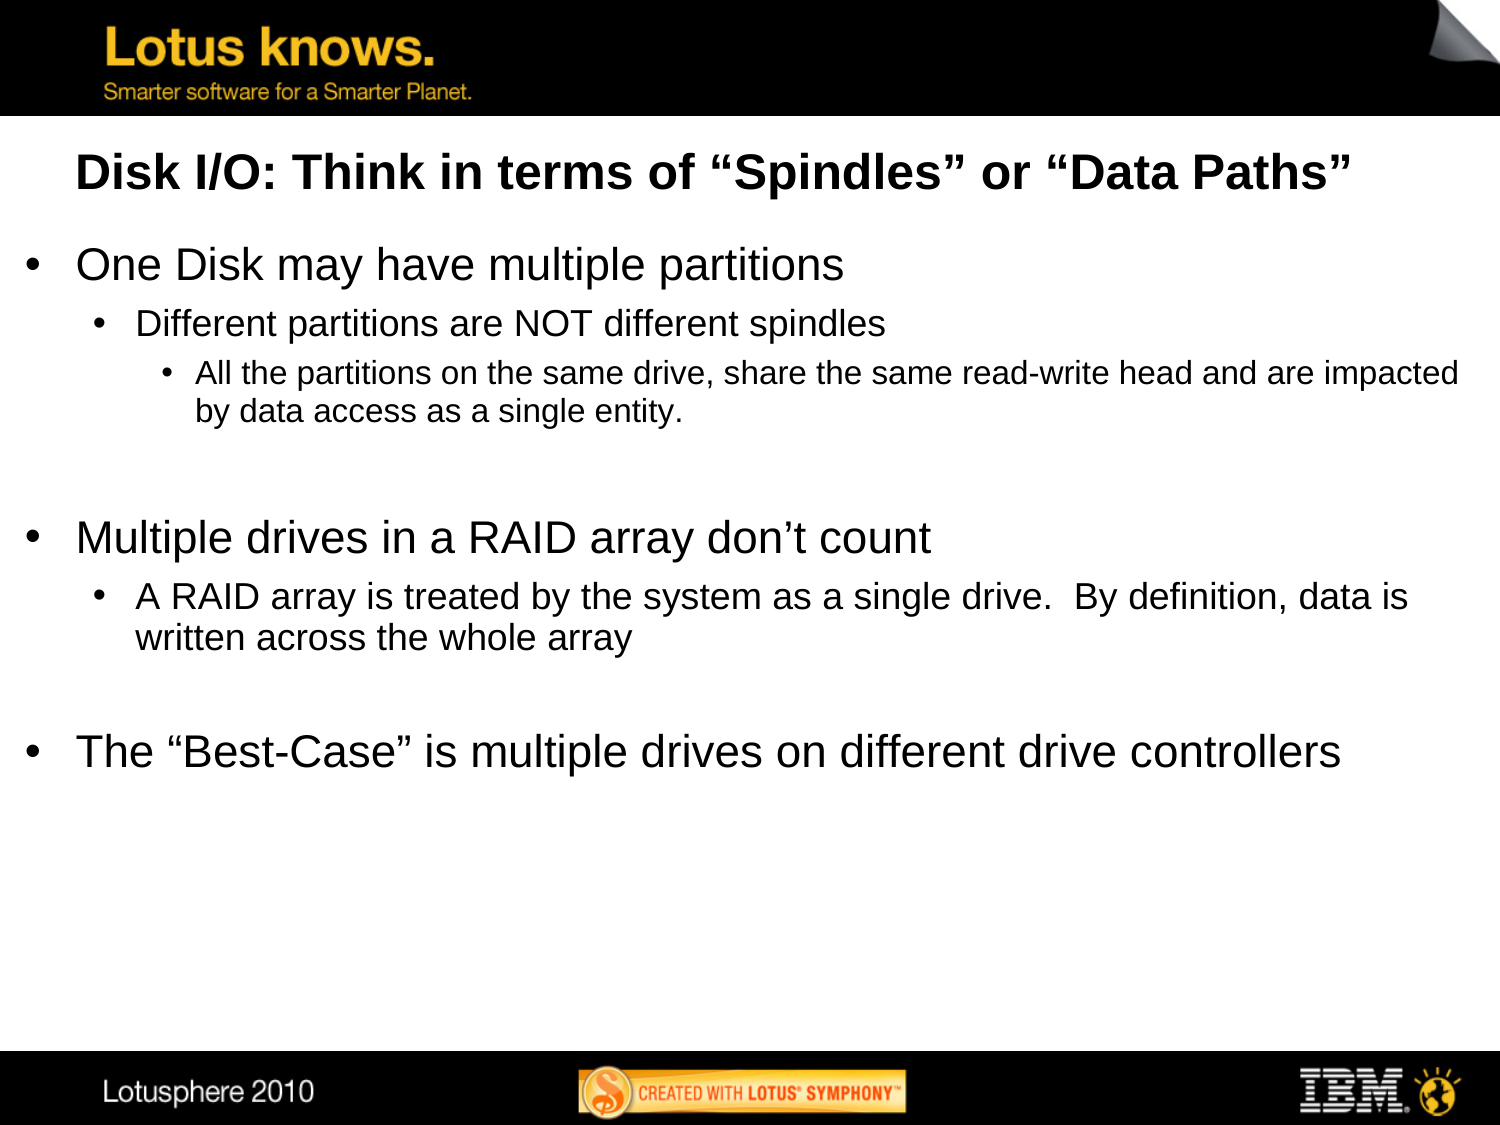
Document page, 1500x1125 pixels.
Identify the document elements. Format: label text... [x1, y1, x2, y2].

picture [0, 1053, 1500, 1125]
title Disk I/O: Think in terms of “Spindles” or “Data Paths” [74, 137, 1475, 200]
list One Disk may have multiple partitions Different partitions are NOT different spindles All the partitions on the same drive, share the same read-write head and are impacted by data access as a single entity. Multiple drives in a RAID array don’t count A RAID array is treated by the system as a single drive. By definition, data is written across the whole array The “Best-Case” is multiple drives on different drive controllers [24, 237, 1476, 1026]
picture [0, 0, 1500, 114]
